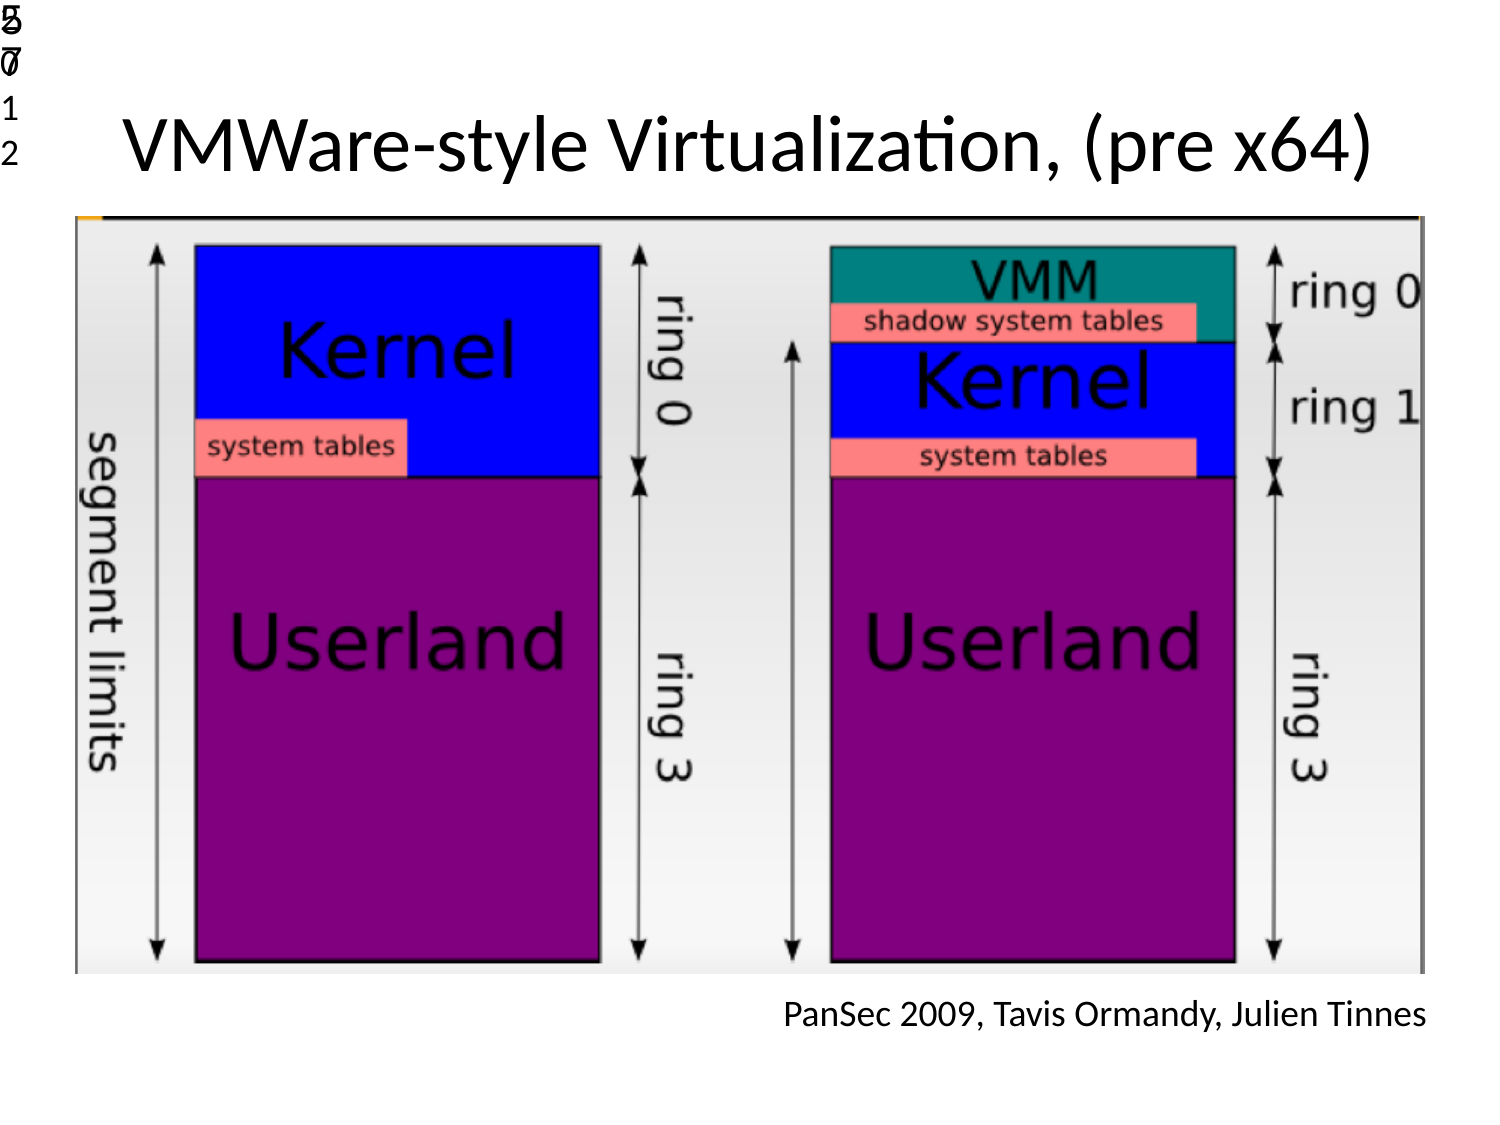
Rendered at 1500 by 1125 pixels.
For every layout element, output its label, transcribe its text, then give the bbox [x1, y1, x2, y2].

text_box PanSec 2009, Tavis Ormandy, Julien Tinnes [768, 982, 1443, 1042]
title VMWare-style Virtualization, (pre x64) [75, 45, 1425, 216]
picture [75, 216, 1425, 974]
